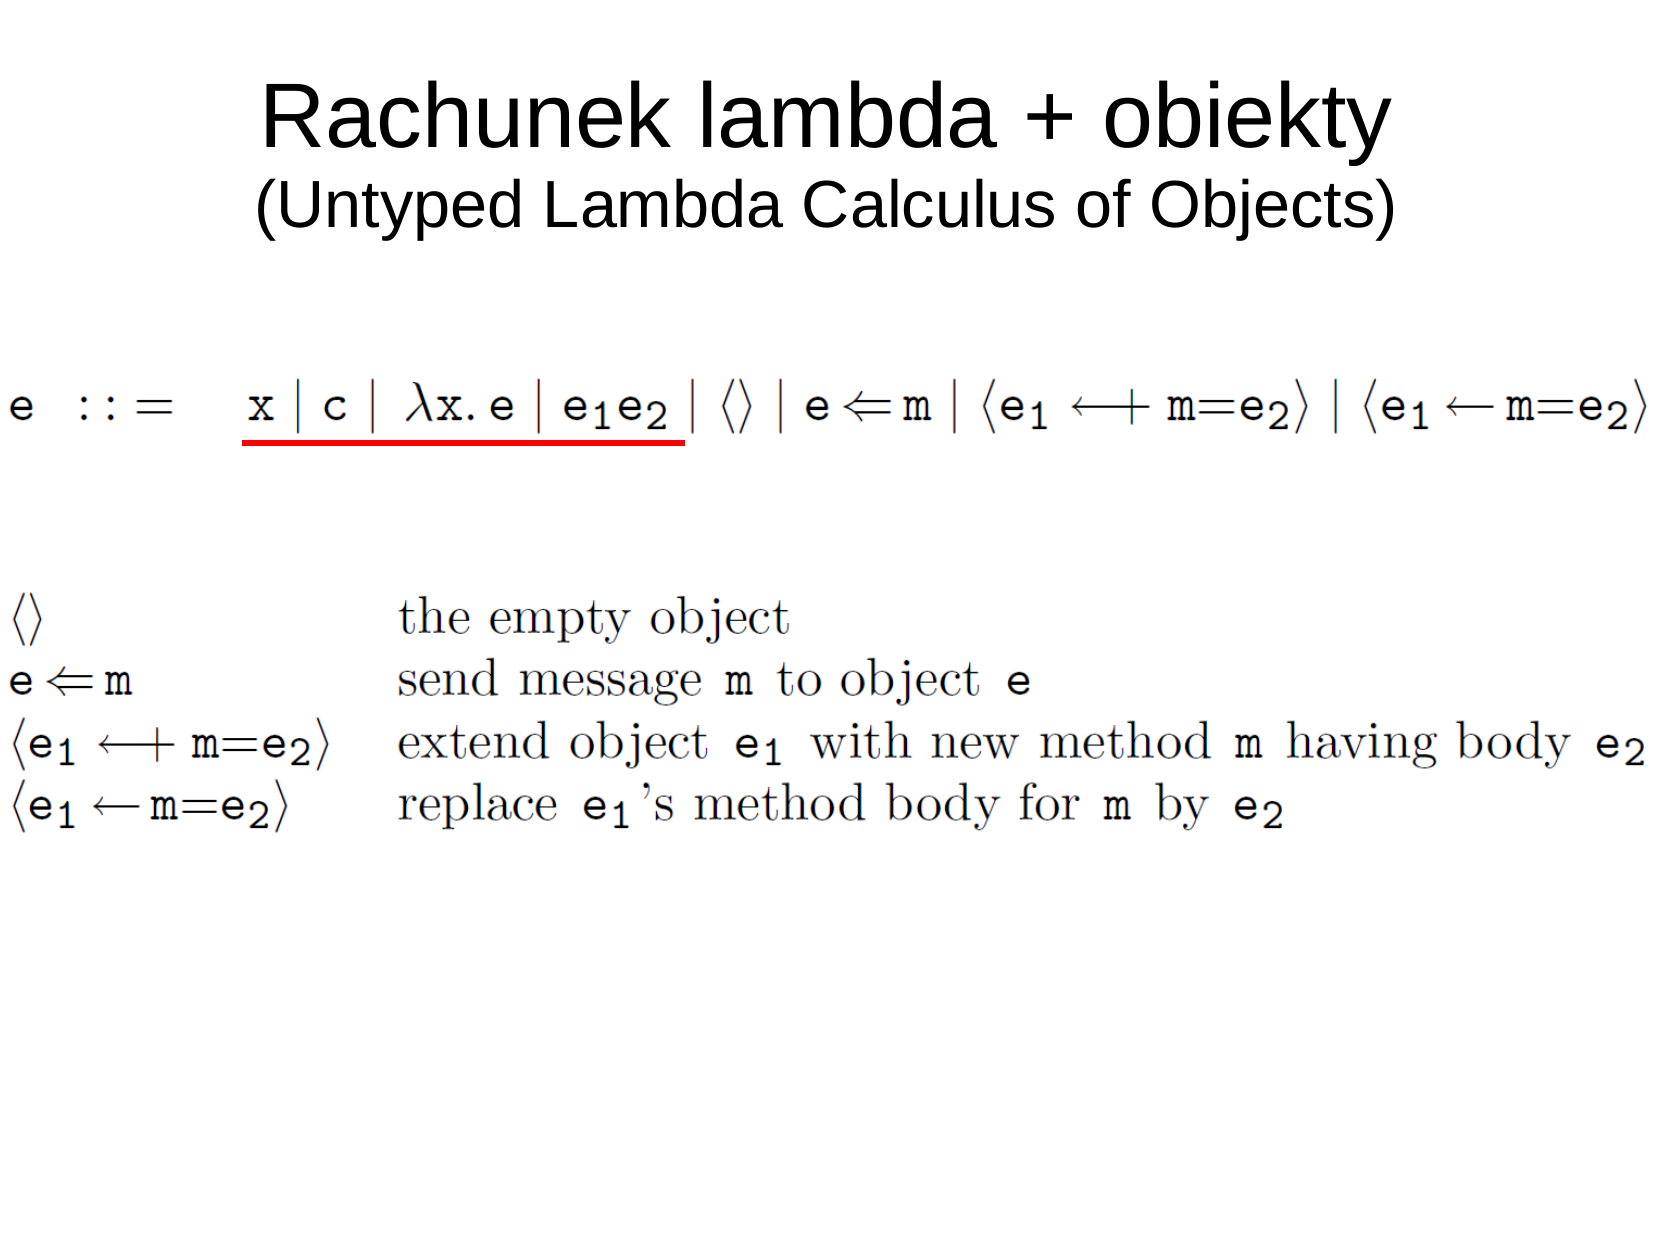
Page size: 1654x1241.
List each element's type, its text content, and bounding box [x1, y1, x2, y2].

picture [4, 372, 1654, 447]
picture [4, 584, 1654, 839]
title Rachunek lambda + obiekty (Untyped Lambda Calculus of Objects) [82, 49, 1571, 257]
